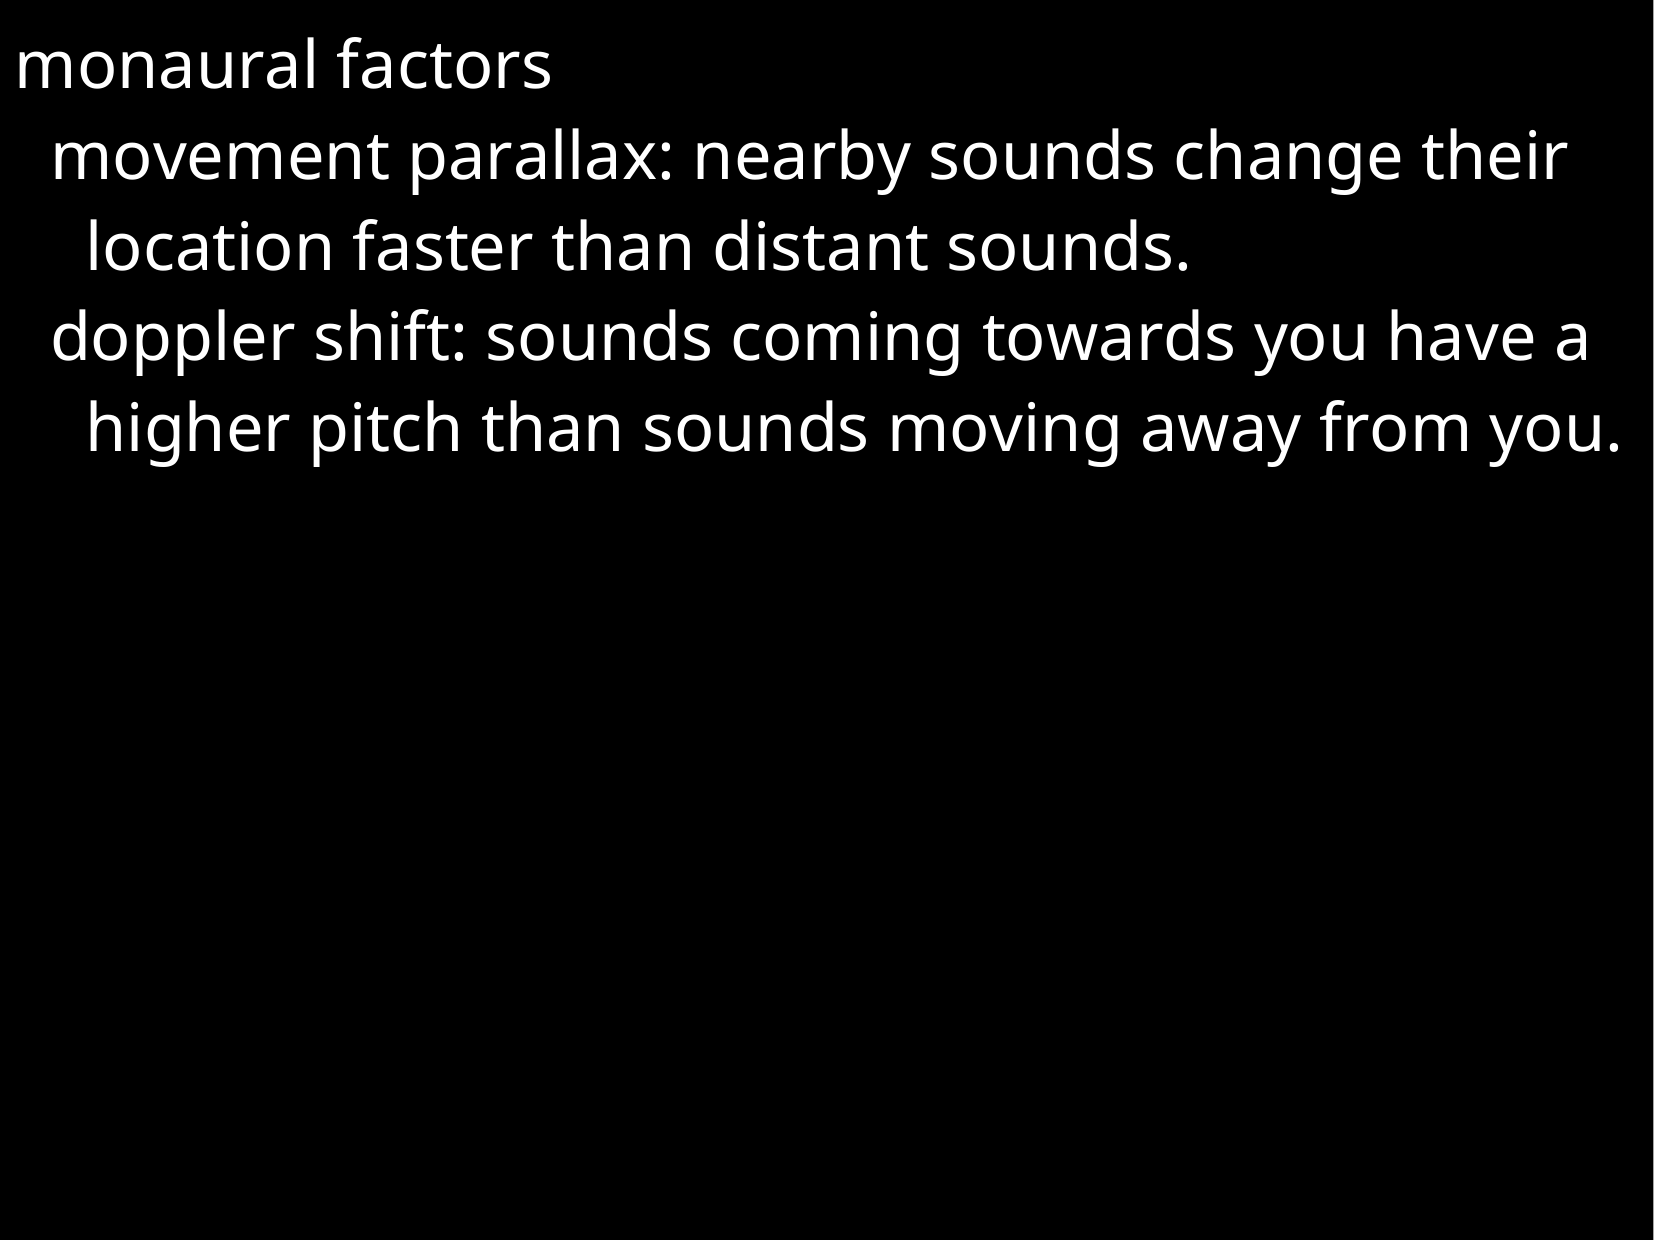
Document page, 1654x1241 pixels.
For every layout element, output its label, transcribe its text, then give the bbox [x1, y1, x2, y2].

text_box monaural factors movement parallax: nearby sounds change their location faster than distant sounds. doppler shift: sounds coming towards you have a higher pitch than sounds moving away from you. [0, 9, 1654, 1241]
